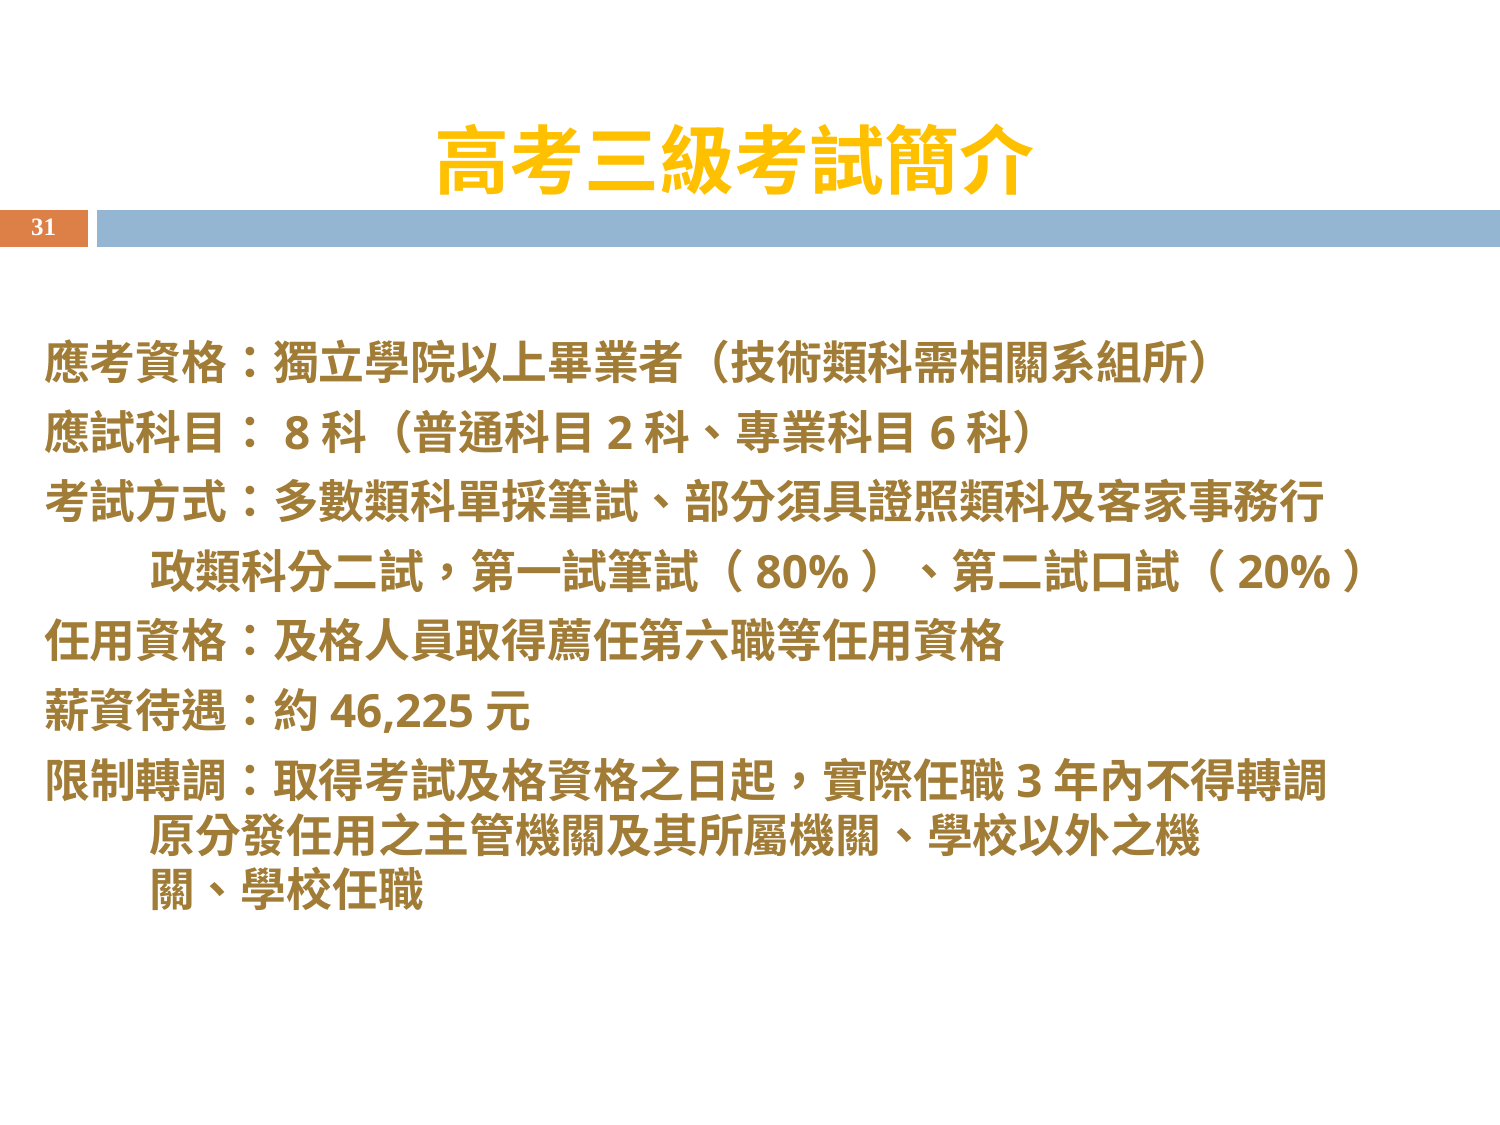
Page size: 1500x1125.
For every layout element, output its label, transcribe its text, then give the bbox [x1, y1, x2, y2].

text_box 應考資格：獨立學院以上畢業者（技術類科需相關系組所） 應試科目：8科（普通科目2科、專業科目6科） 考試方式：多數類科單採筆試、部分須具證照類科及客家事務行 政類科分二試，第一試筆試（80%）、第二試口試（20%） 任用資格：及格人員取得薦任第六職等任用資格 薪資待遇：約46,225元 限制轉調：取得考試及格資格之日起，實際任職3年內不得轉調 原分發任用之主管機關及其所屬機關、學校以外之機 關、學校任職 [29, 326, 1500, 965]
text_box 30 [0, 208, 88, 249]
title 高考三級考試簡介 [419, 62, 1128, 256]
